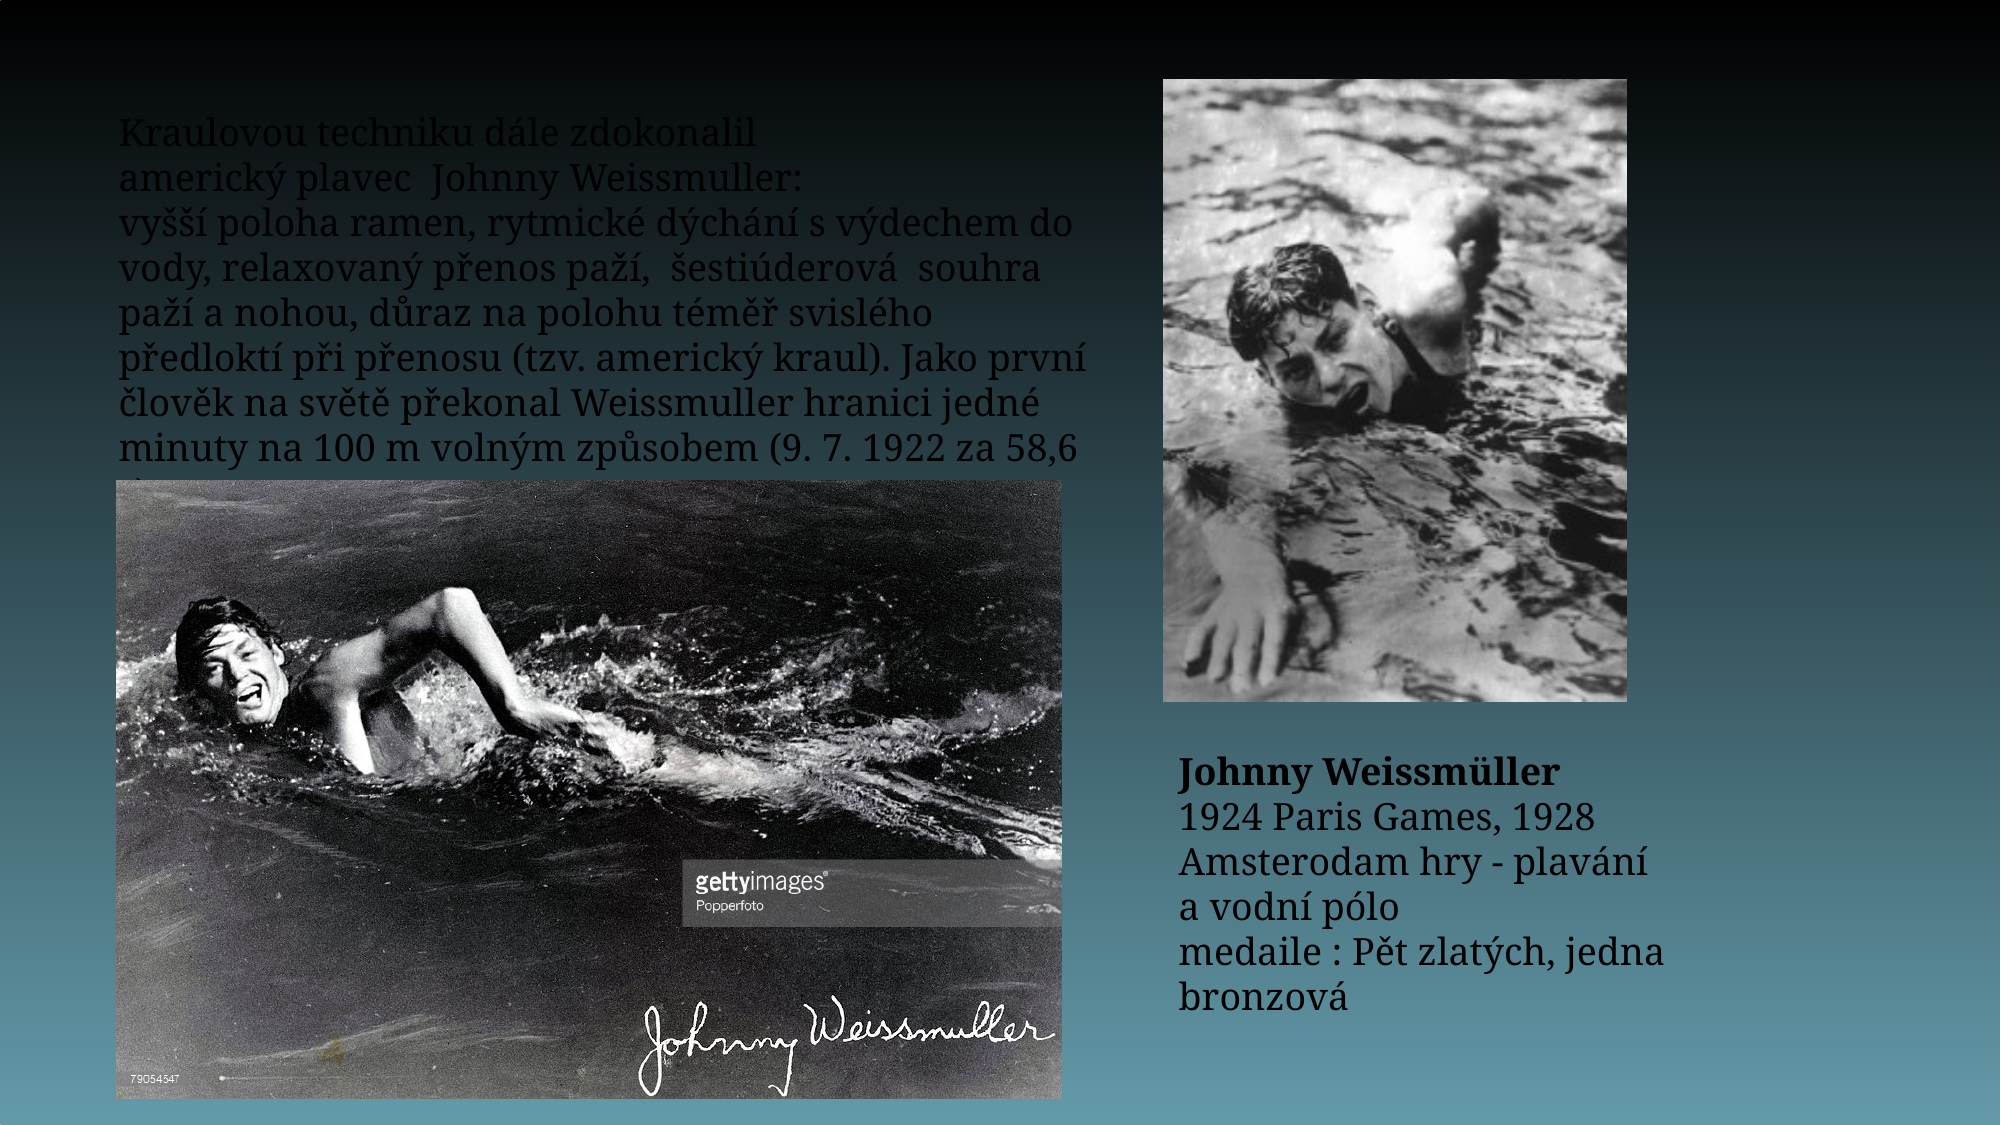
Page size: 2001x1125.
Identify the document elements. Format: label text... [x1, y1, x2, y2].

text_box Johnny Weissmüller 1924 Paris Games, 1928 Amsterodam hry - plavání a vodní pólo medaile : Pět zlatých, jedna bronzová [1164, 740, 1689, 1025]
picture [1163, 79, 1627, 702]
text_box Kraulovou techniku dále zdokonalil americký plavec Johnny Weissmuller: vyšší poloha ramen, rytmické dýchání s výdechem do vody, relaxovaný přenos paží, šestiúderová souhra paží a nohou, důraz na polohu téměř svislého předloktí při přenosu (tzv. americký kraul). Jako první člověk na světě překonal Weissmuller hranici jedné minuty na 100 m volným způsobem (9. 7. 1922 za 58,6 s). [104, 101, 1106, 521]
picture [116, 480, 1062, 1099]
